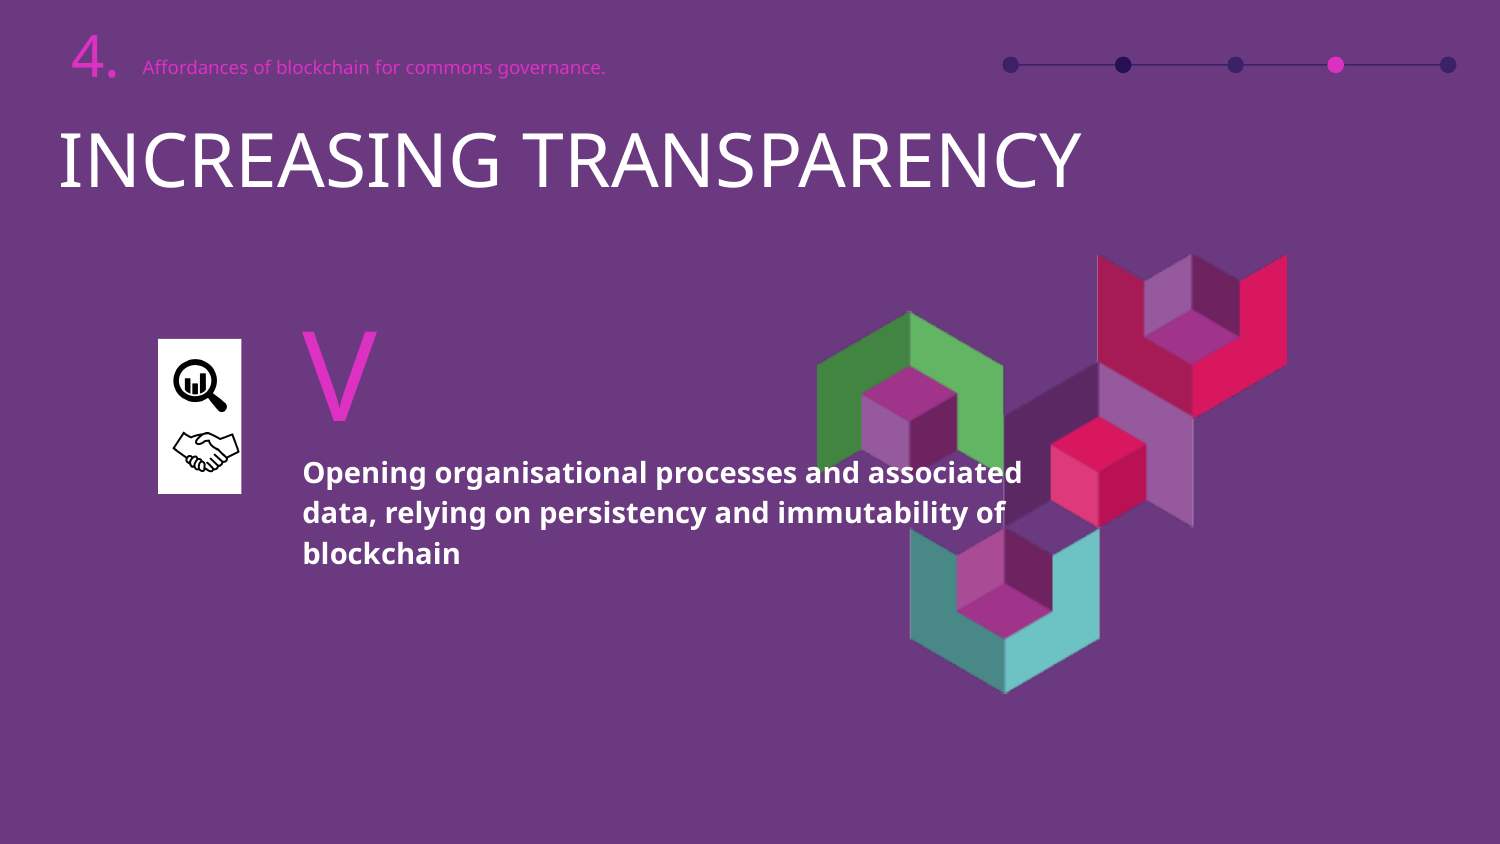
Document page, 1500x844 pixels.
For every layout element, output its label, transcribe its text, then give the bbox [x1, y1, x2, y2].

text_box [1114, 56, 1132, 74]
text_box 4. [56, 4, 165, 111]
text_box [1327, 56, 1345, 74]
text_box Affordances of blockchain for commons governance. [127, 40, 987, 89]
text_box [1002, 56, 1019, 74]
subtitle Opening organisational processes and associated data, relying on persistency and immutability of blockchain [287, 434, 1074, 646]
text_box V [287, 281, 445, 450]
text_box INCREASING TRANSPARENCY [43, 97, 1391, 211]
text_box [158, 338, 242, 494]
picture [166, 351, 240, 484]
picture [817, 254, 1287, 694]
text_box [1227, 56, 1244, 74]
text_box [1439, 56, 1457, 74]
